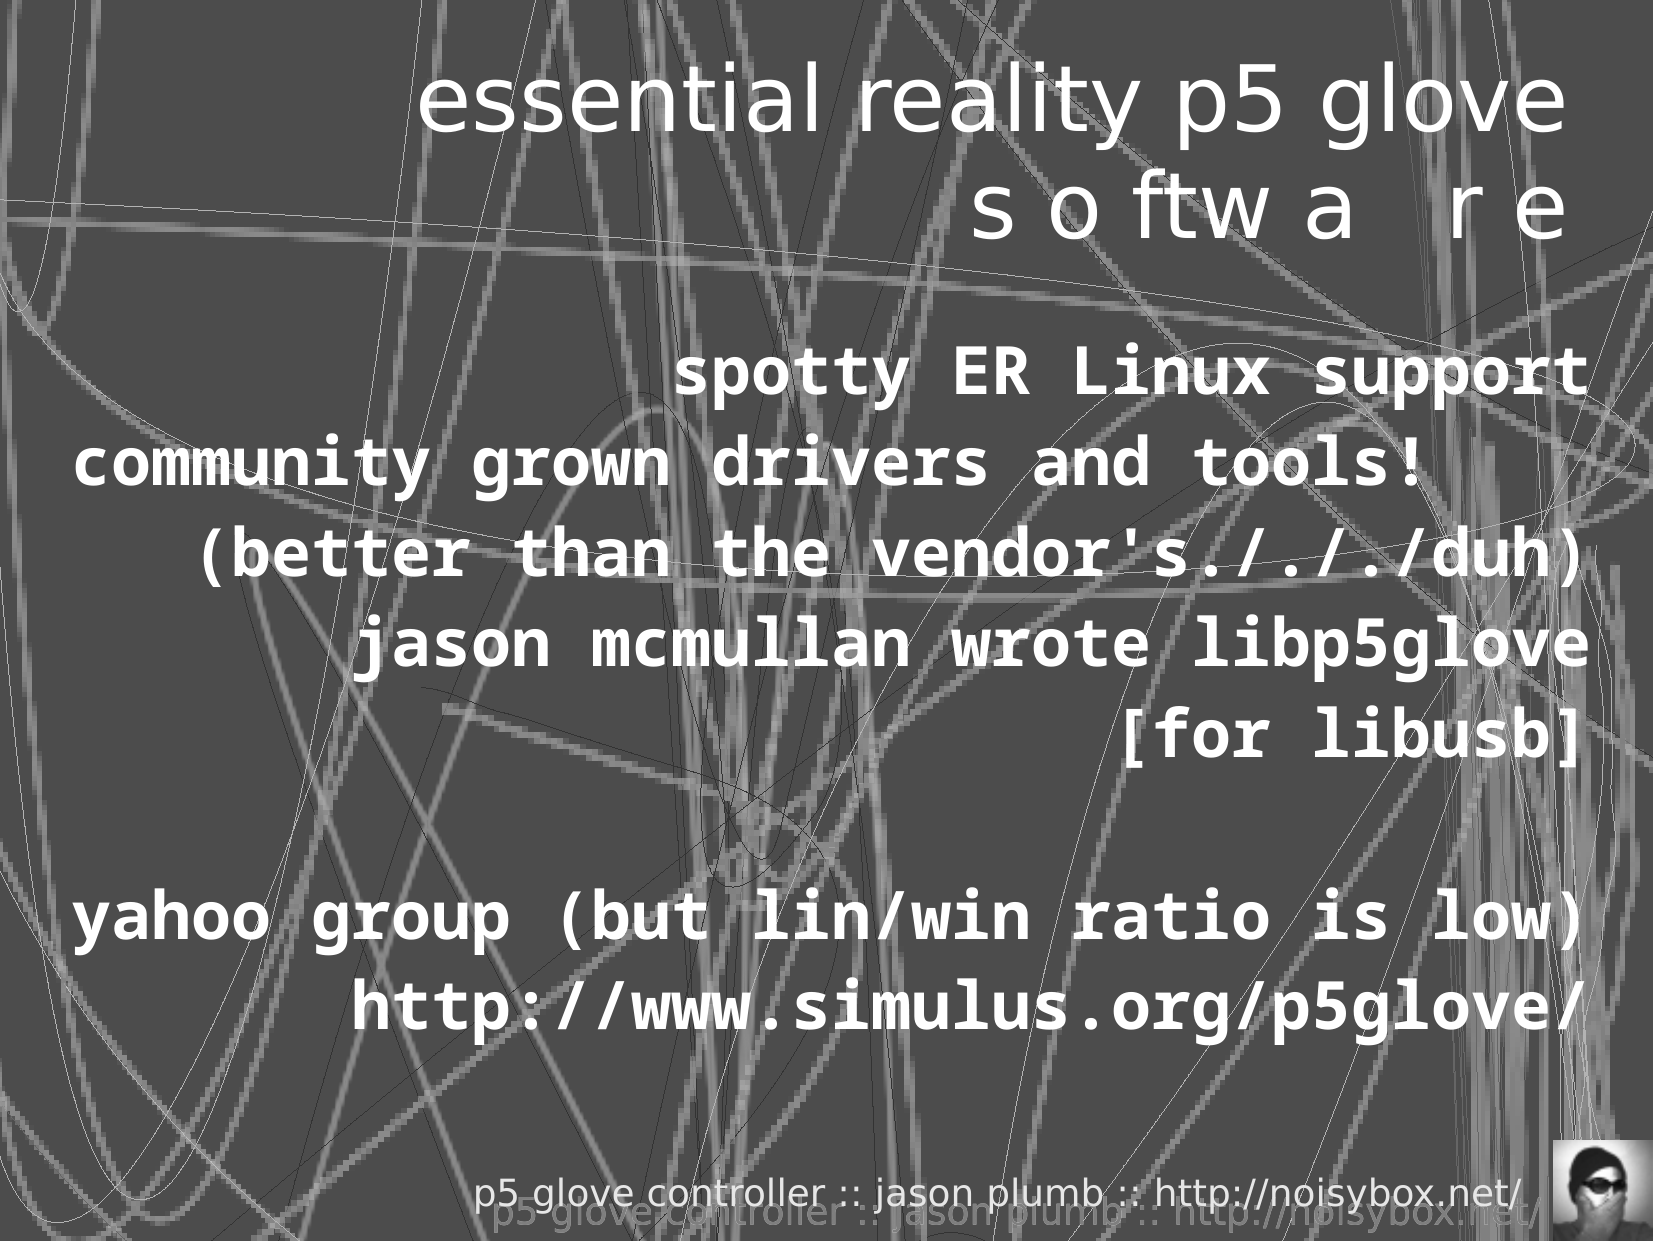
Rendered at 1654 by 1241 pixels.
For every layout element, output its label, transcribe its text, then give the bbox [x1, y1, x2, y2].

text_box p5 glove controller :: jason plumb :: http://noisybox.net/ [458, 1164, 1544, 1223]
text_box spotty ER Linux support community grown drivers and tools! (better than the vendor's./././duh) jason mcmullan wrote libp5glove [for libusb] yahoo group (but lin/win ratio is low) http://www.simulus.org/p5glove/ [40, 329, 1592, 1044]
title essential reality p5 glove s o ftw a r e [82, 45, 1571, 261]
picture [1553, 1140, 1653, 1241]
